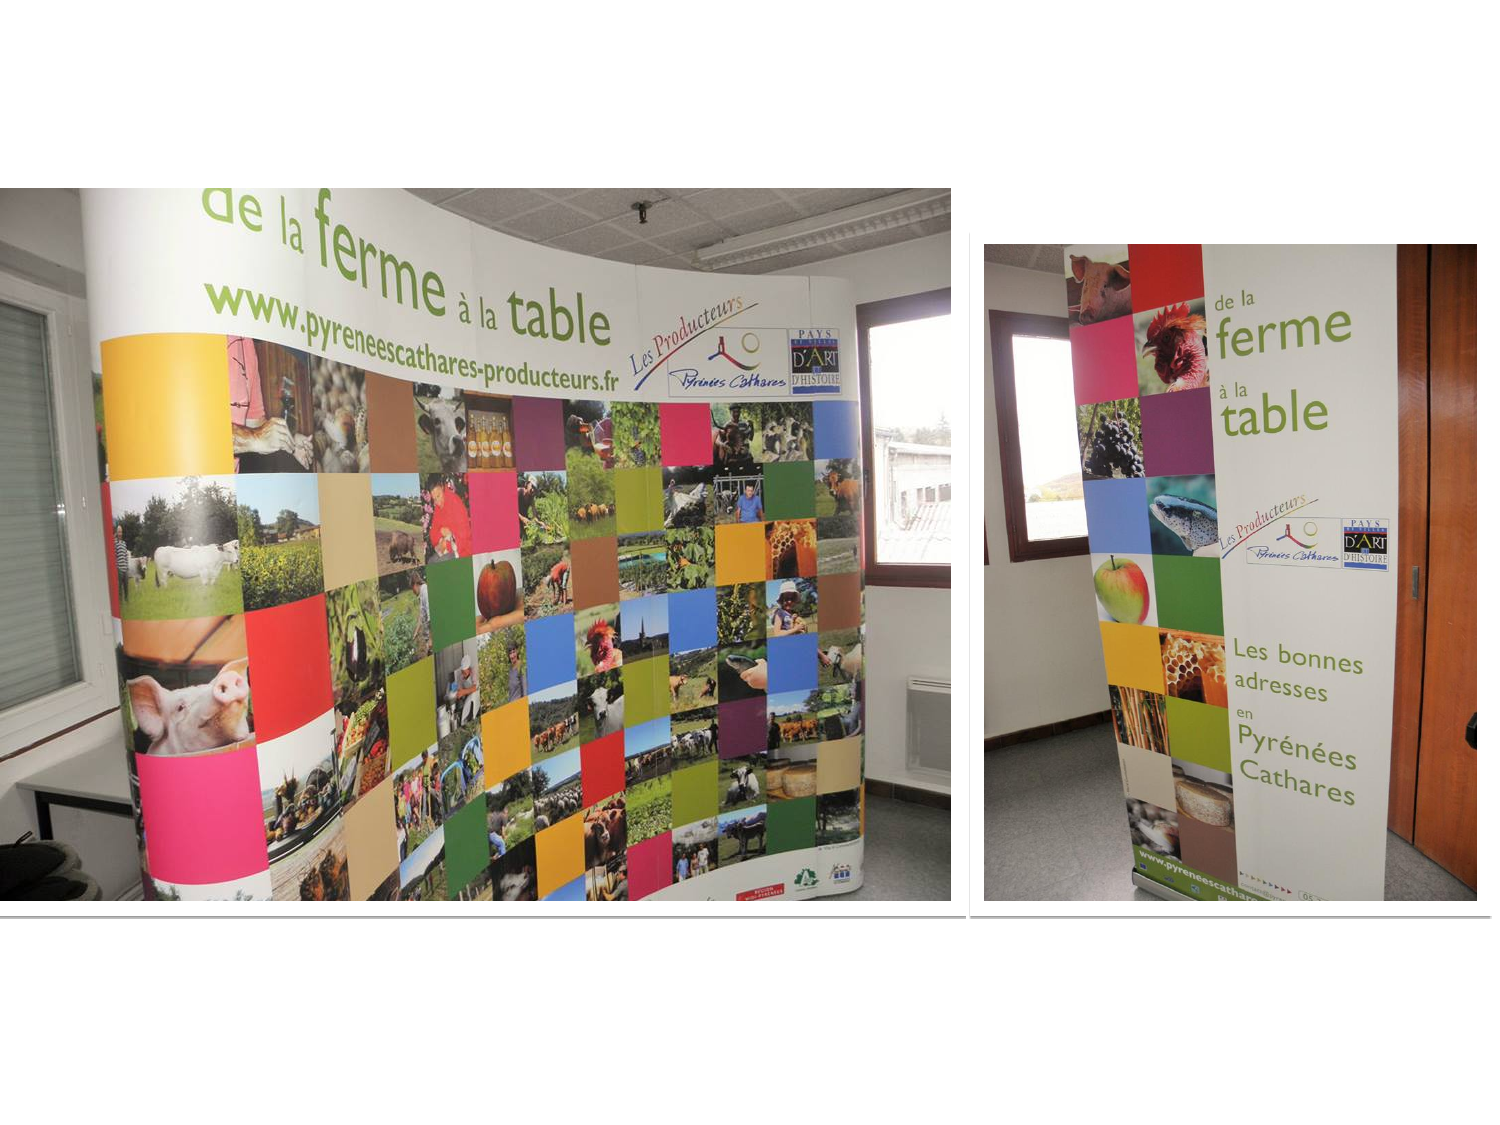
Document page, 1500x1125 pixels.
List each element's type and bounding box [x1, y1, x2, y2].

picture [984, 244, 1478, 902]
picture [0, 187, 952, 902]
